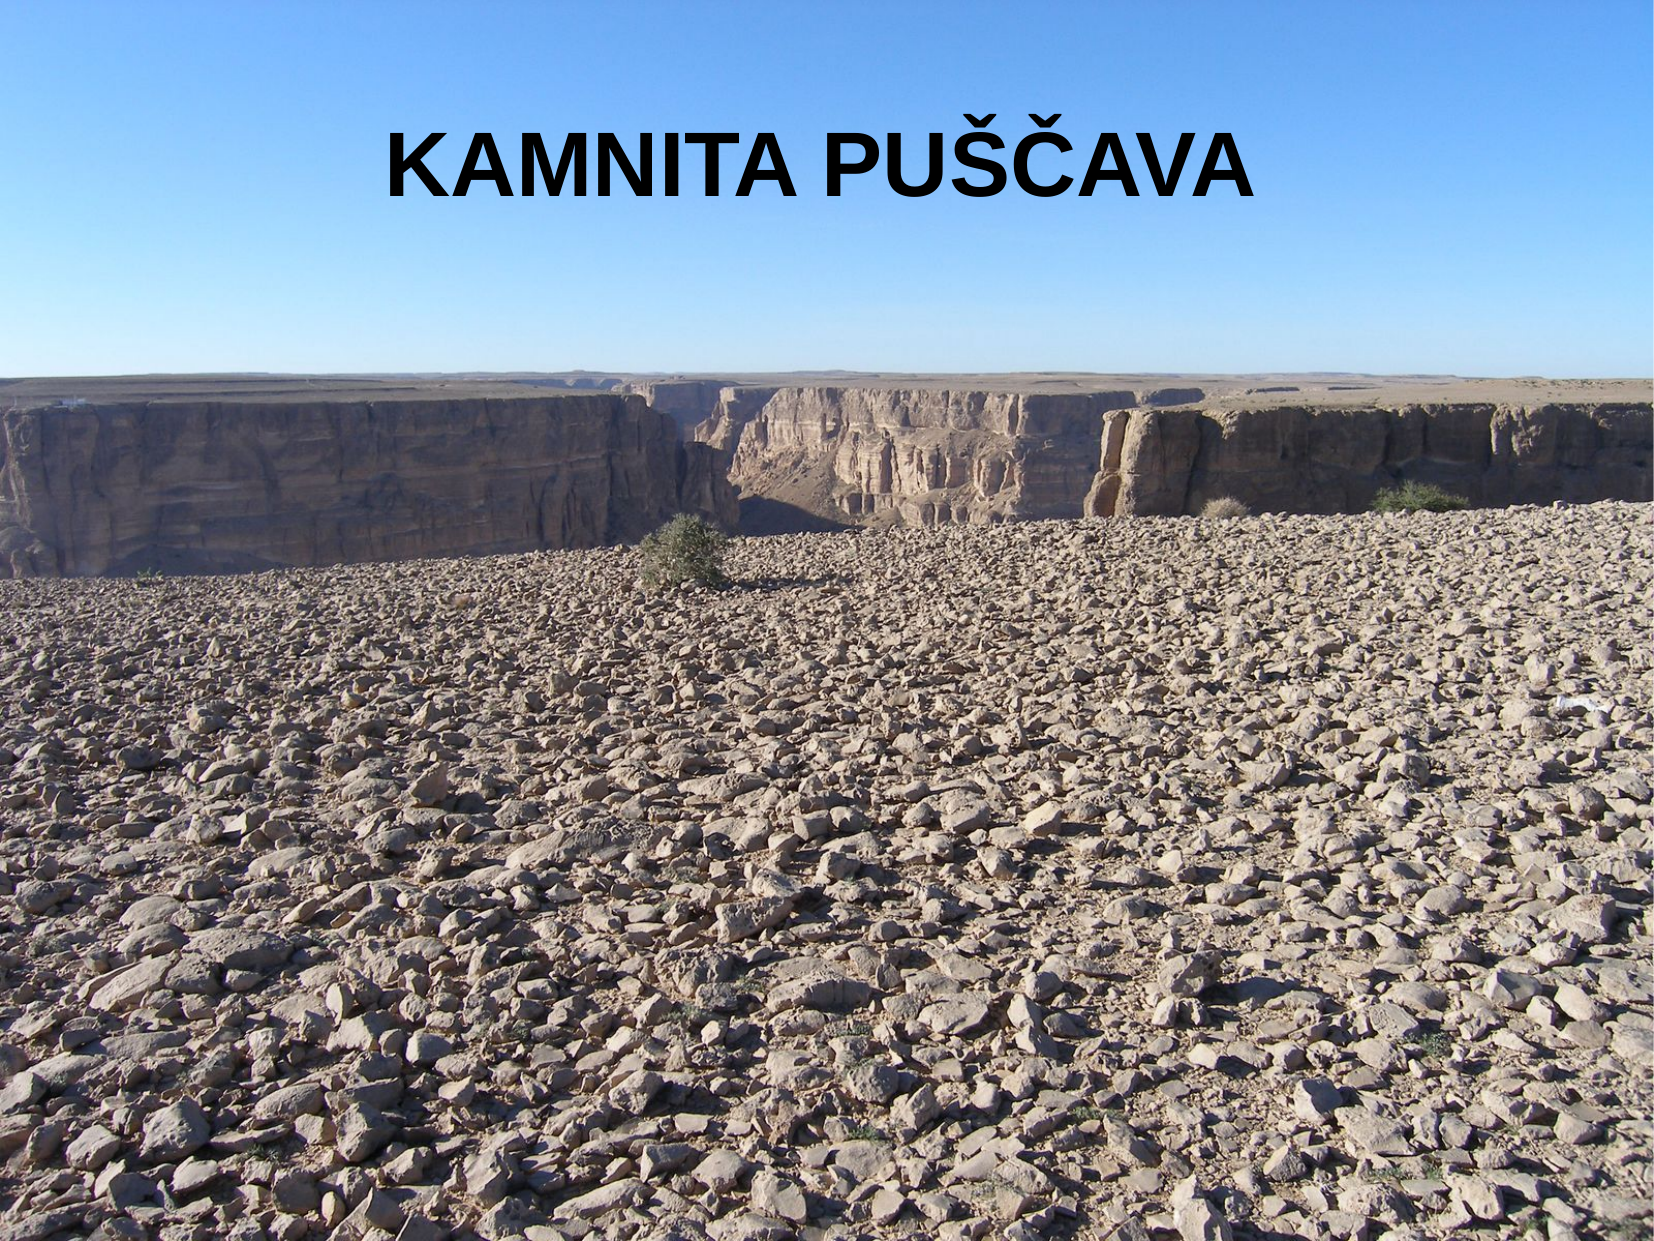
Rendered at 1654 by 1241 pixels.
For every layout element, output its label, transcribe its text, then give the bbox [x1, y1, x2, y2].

picture [0, 0, 1654, 1241]
title KAMNITA PUŠČAVA [76, 59, 1565, 267]
